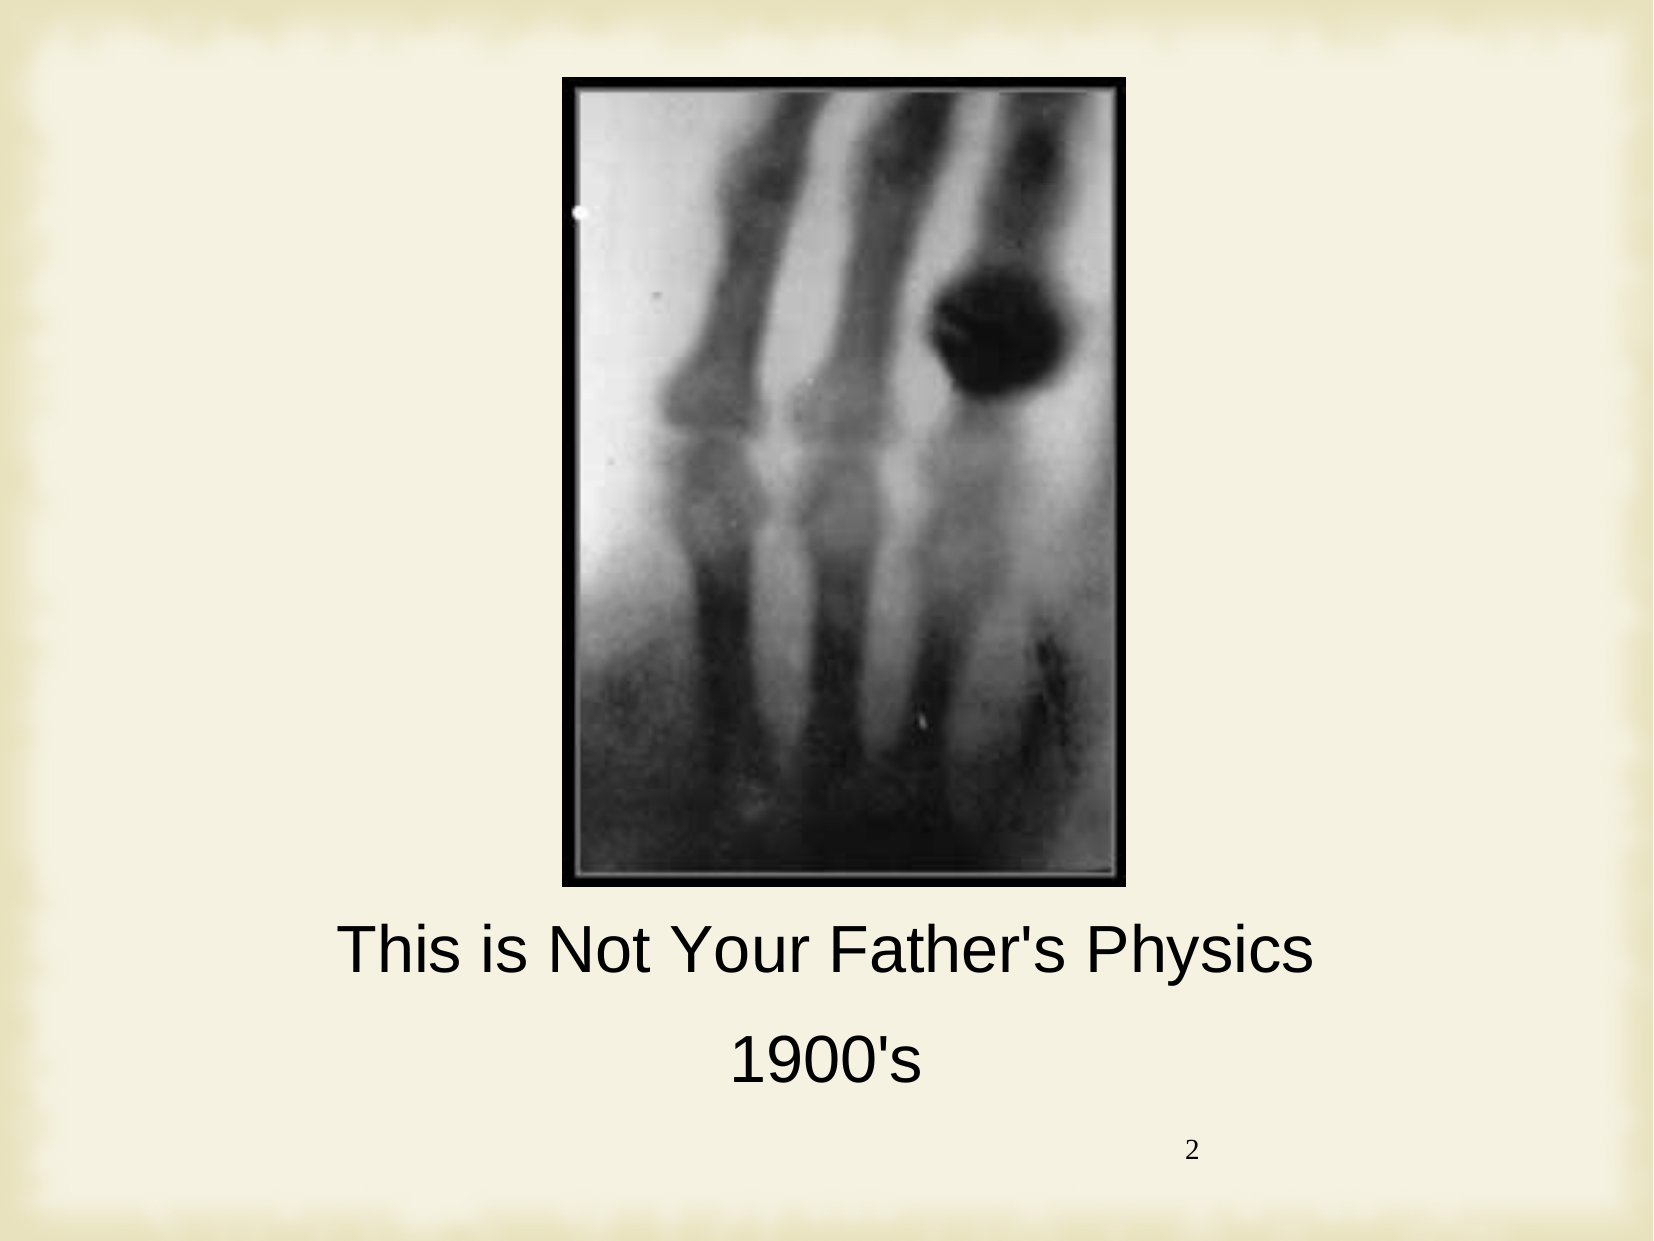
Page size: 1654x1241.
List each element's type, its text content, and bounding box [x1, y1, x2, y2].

subtitle This is Not Your Father's Physics 1900's [82, 900, 1571, 1102]
picture [562, 77, 1126, 887]
text_box [1185, 1130, 1571, 1216]
